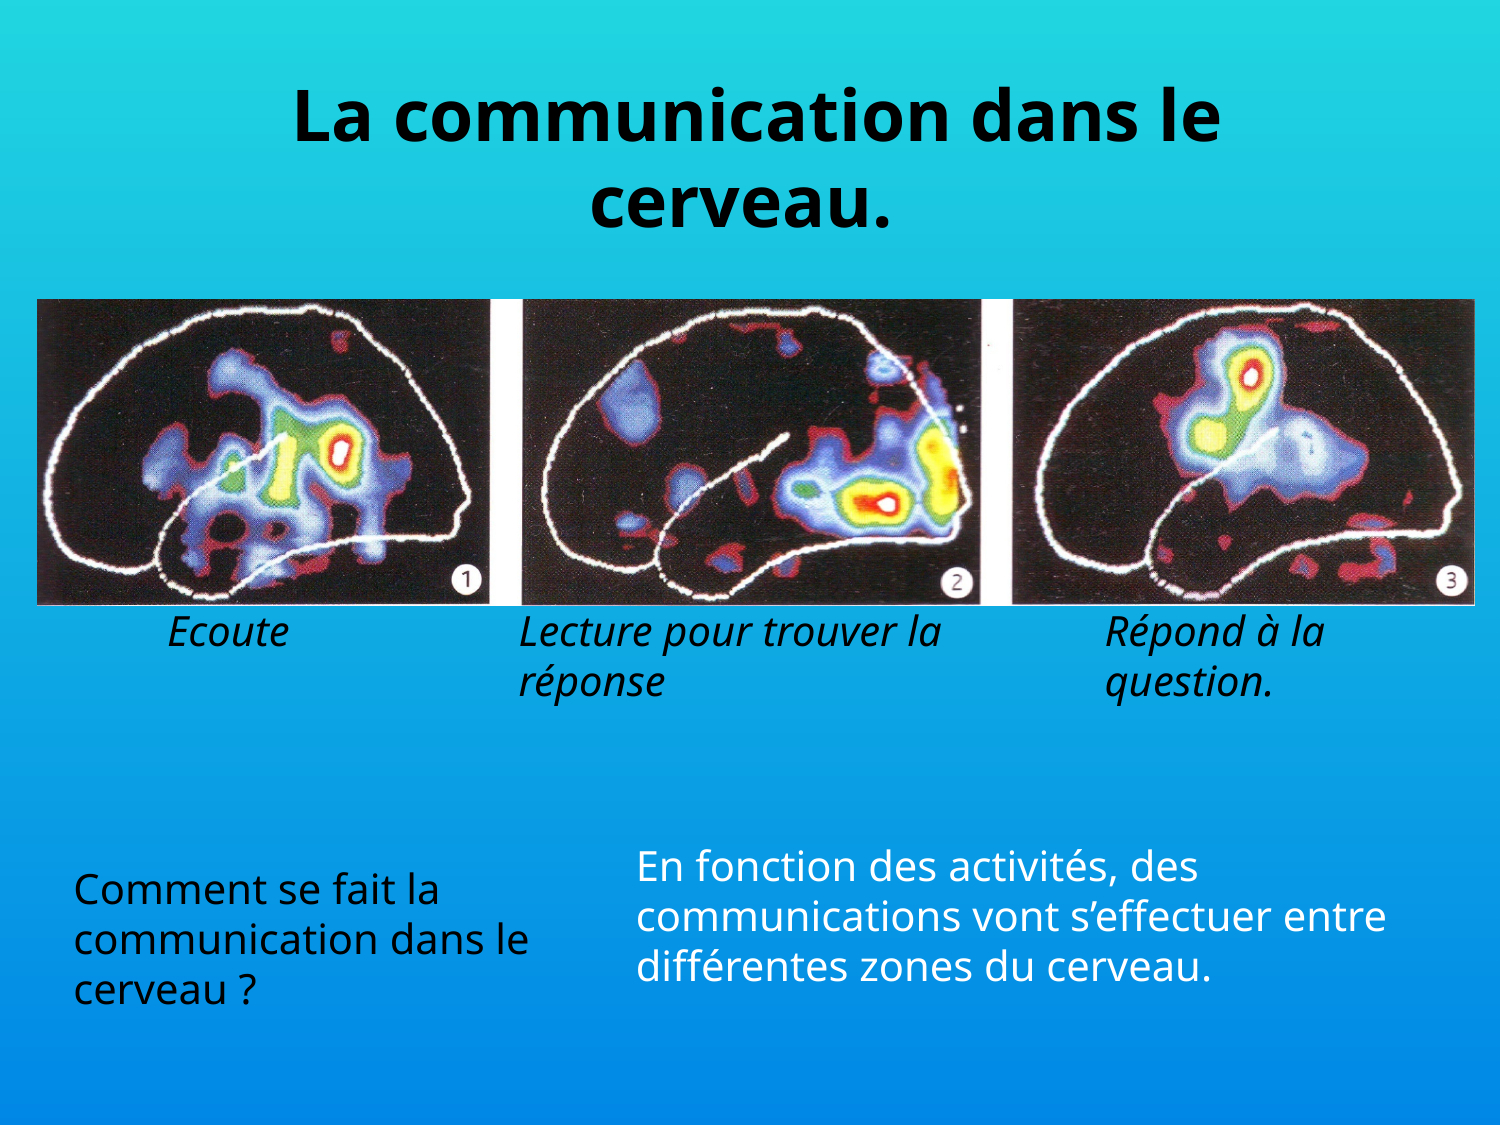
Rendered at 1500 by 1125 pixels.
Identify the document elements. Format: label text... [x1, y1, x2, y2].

title La communication dans le cerveau. [112, 62, 1388, 250]
picture [0, 299, 1500, 605]
text_box Répond à la question. [1089, 597, 1395, 713]
text_box Ecoute [152, 597, 364, 663]
text_box En fonction des activités, des communications vont s’effectuer entre différentes zones du cerveau. [621, 832, 1463, 997]
text_box Comment se fait la communication dans le cerveau ? [58, 855, 571, 1021]
text_box Lecture pour trouver la réponse [503, 597, 985, 713]
